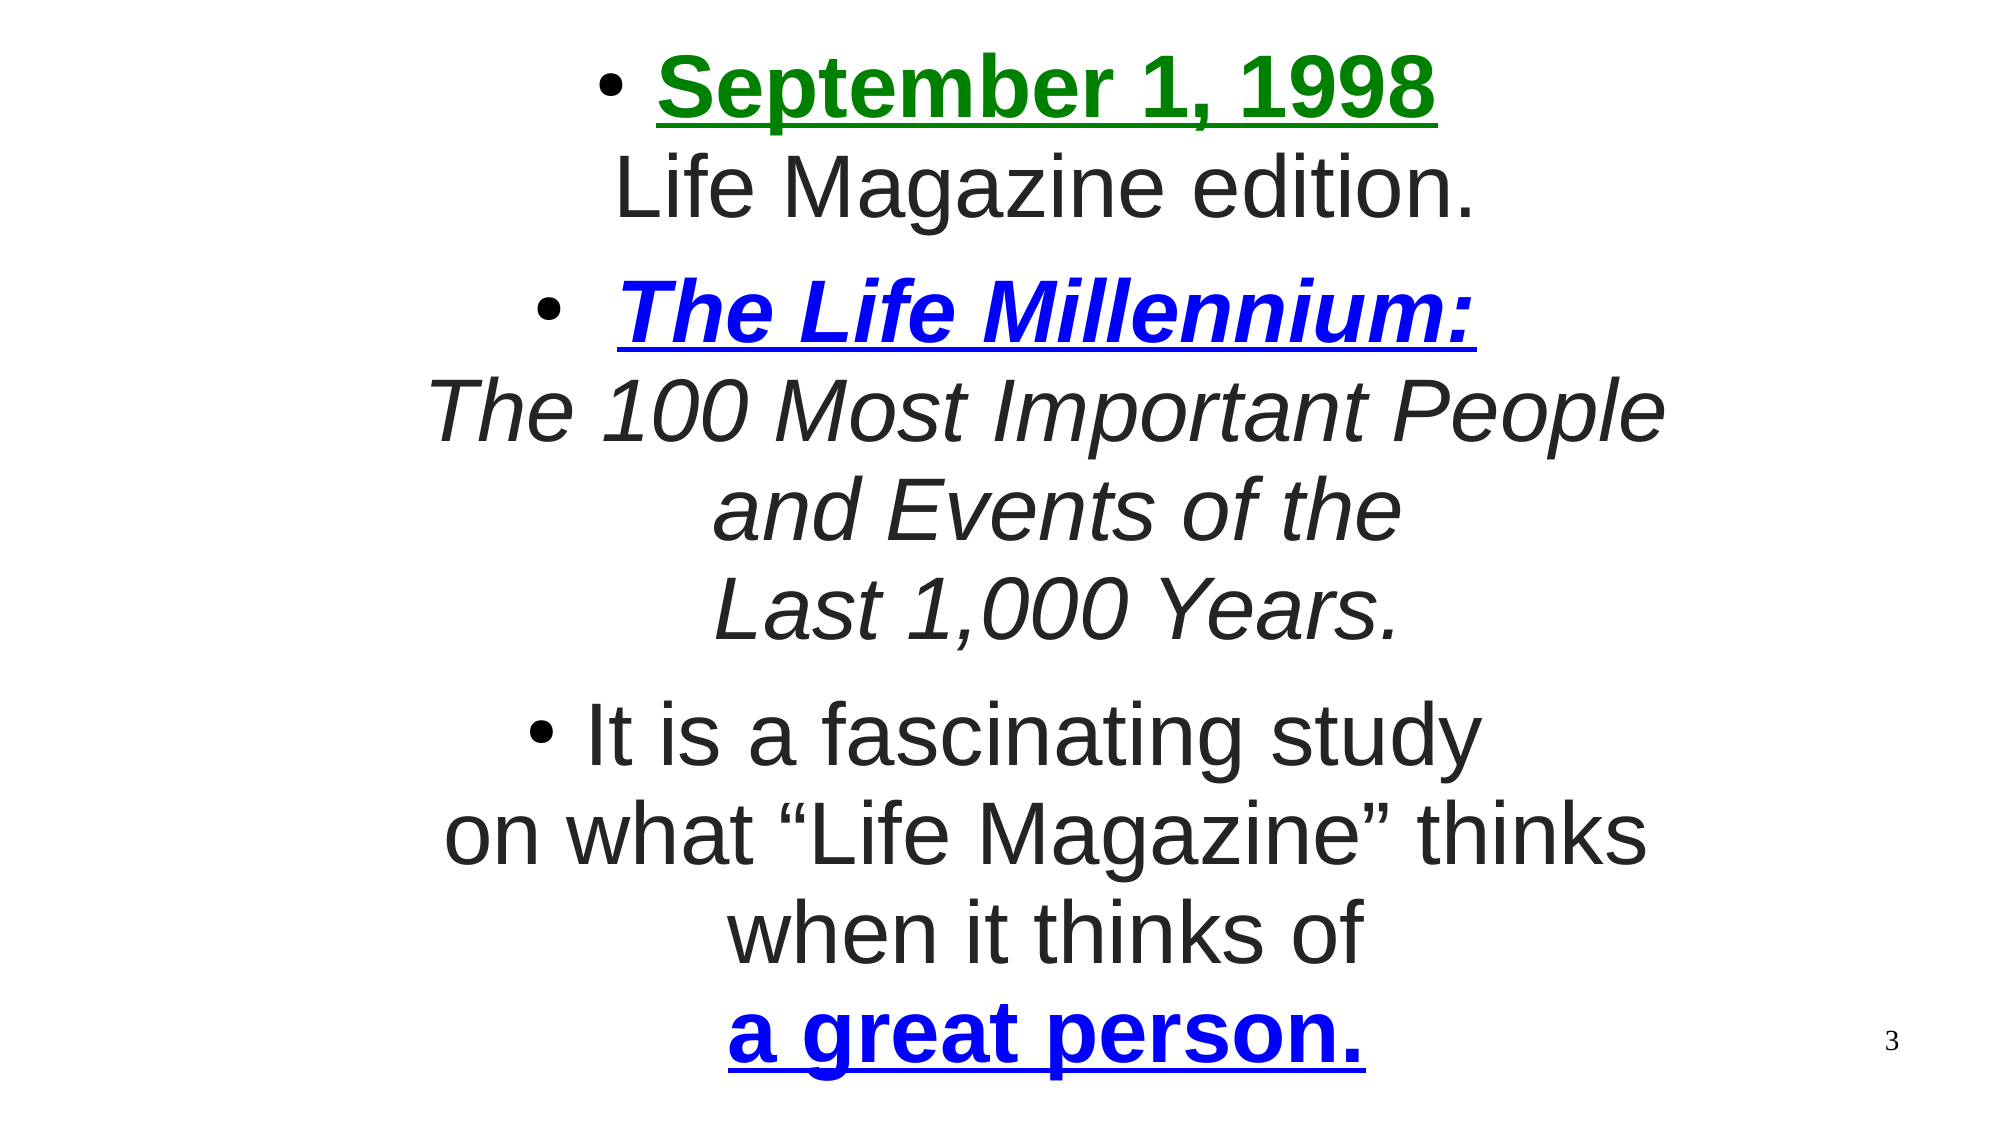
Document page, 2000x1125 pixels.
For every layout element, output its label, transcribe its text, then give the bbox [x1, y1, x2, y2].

list September 1, 1998 Life Magazine edition. The Life Millennium: The 100 Most Important People and Events of the Last 1,000 Years. It is a fascinating study on what “Life Magazine” thinks when it thinks of a great person. [37, 37, 1988, 1088]
